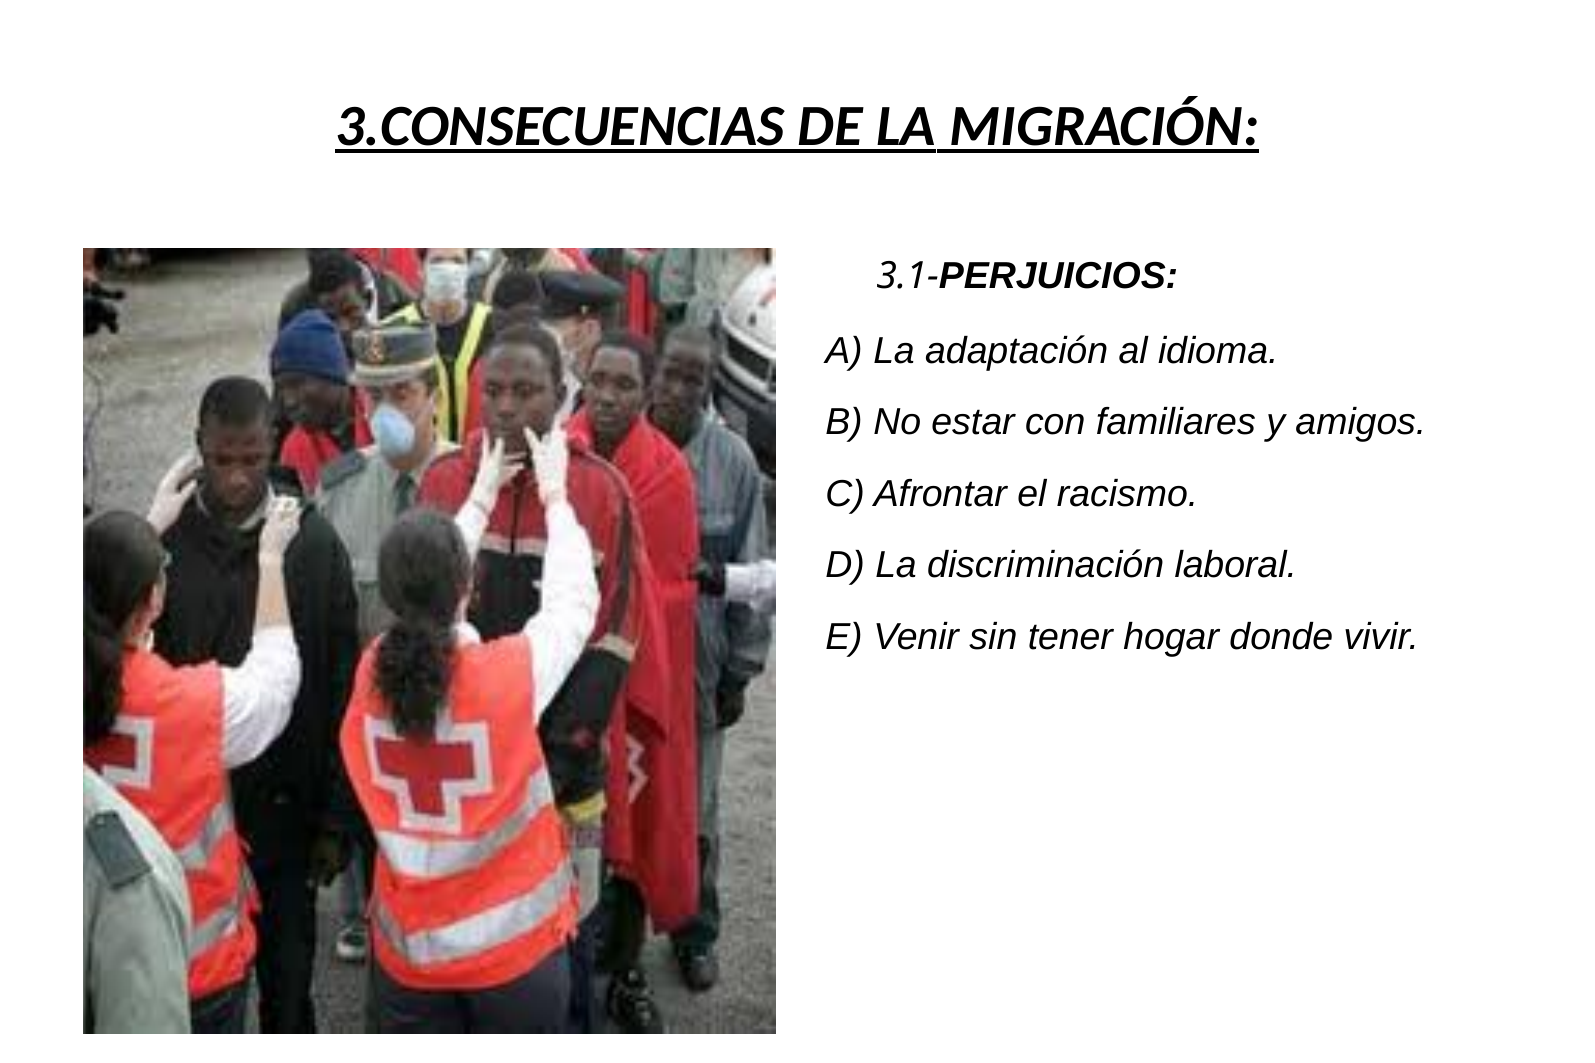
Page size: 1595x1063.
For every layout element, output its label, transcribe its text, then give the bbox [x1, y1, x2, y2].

picture [83, 248, 776, 1034]
title 3.CONSECUENCIAS DE LA MIGRACIÓN: [79, 49, 1515, 213]
list 3.1-PERJUICIOS: A) La adaptación al idioma. B) No estar con familiares y amigos. C) Afrontar el racismo. D) La discriminación laboral. E) Venir sin tener hogar donde vivir. [814, 248, 1516, 1034]
